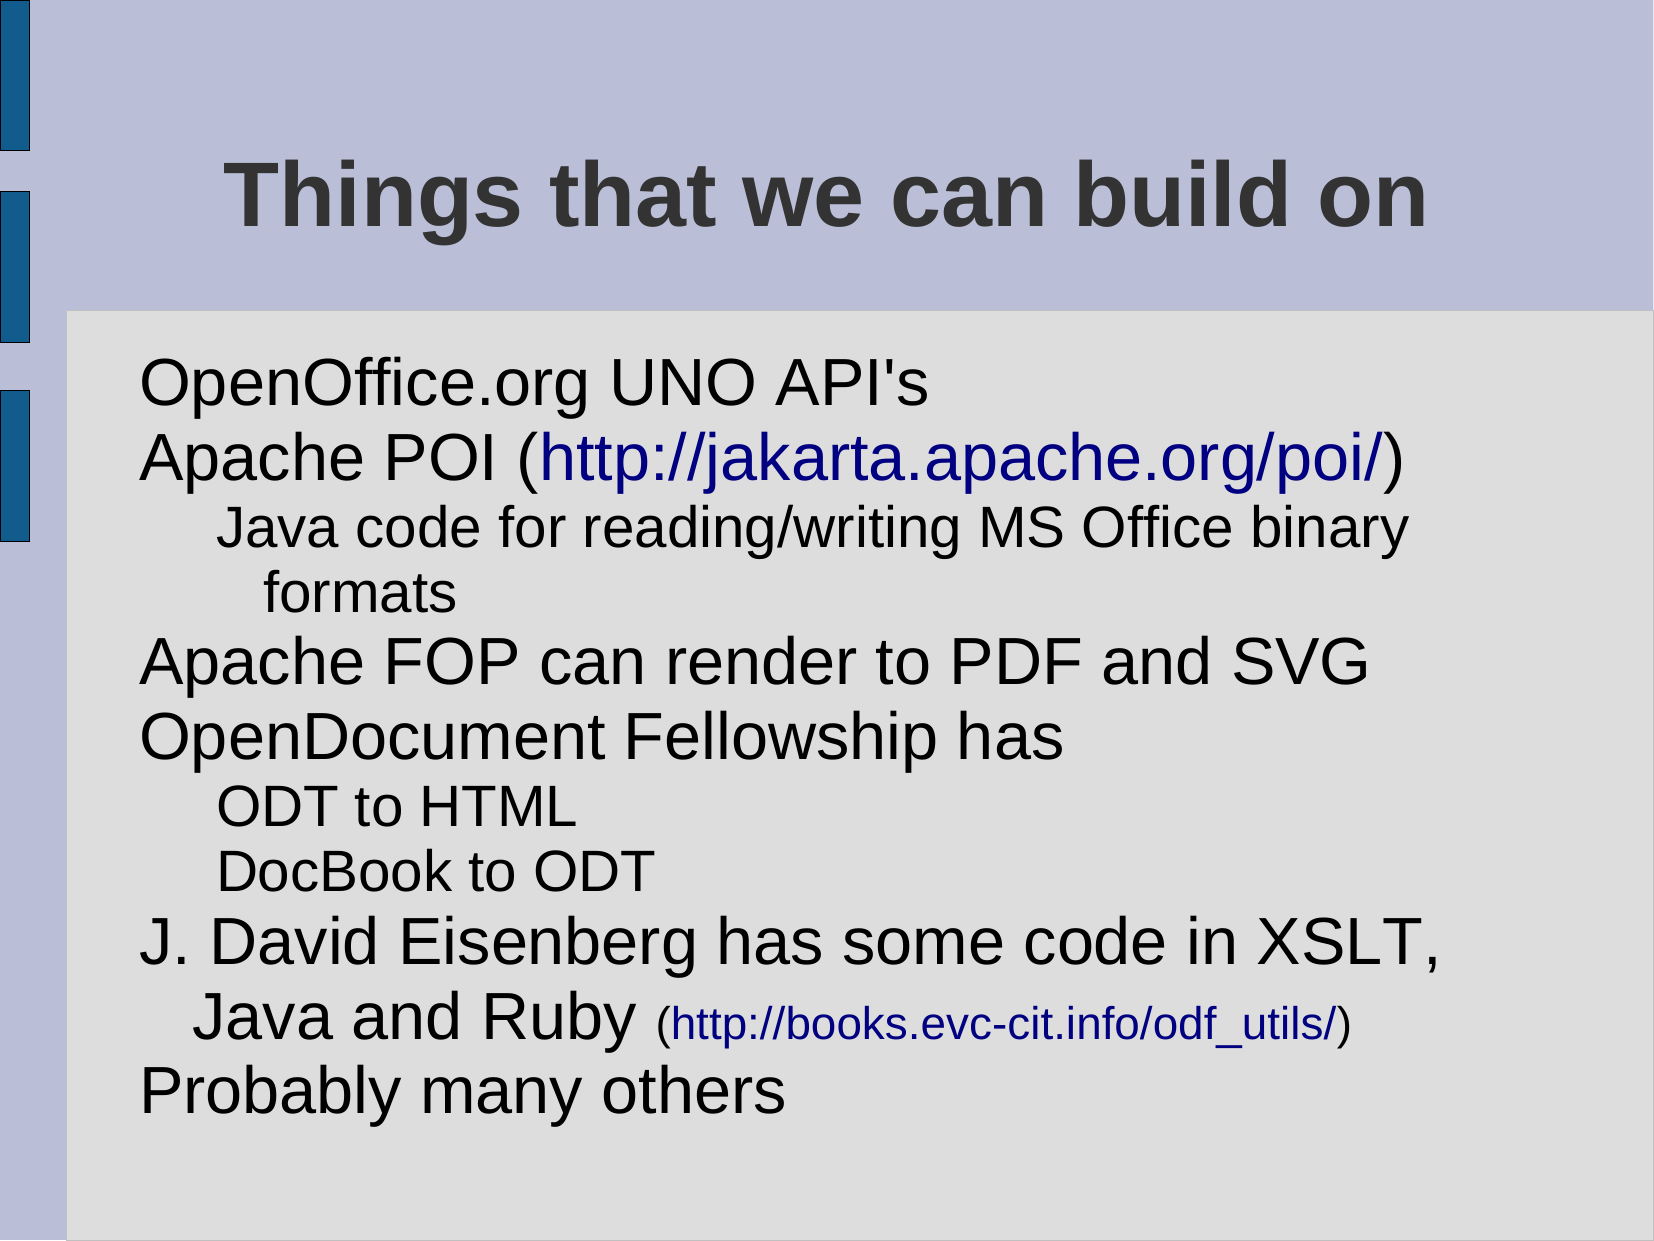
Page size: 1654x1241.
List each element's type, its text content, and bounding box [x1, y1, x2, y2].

list OpenOffice.org UNO API's Apache POI (http://jakarta.apache.org/poi/) Java code for reading/writing MS Office binary formats Apache FOP can render to PDF and SVG OpenDocument Fellowship has ODT to HTML DocBook to ODT J. David Eisenberg has some code in XSLT, Java and Ruby (http://books.evc-cit.info/odf_utils/) Probably many others [121, 344, 1534, 1128]
title Things that we can build on [121, 91, 1534, 299]
